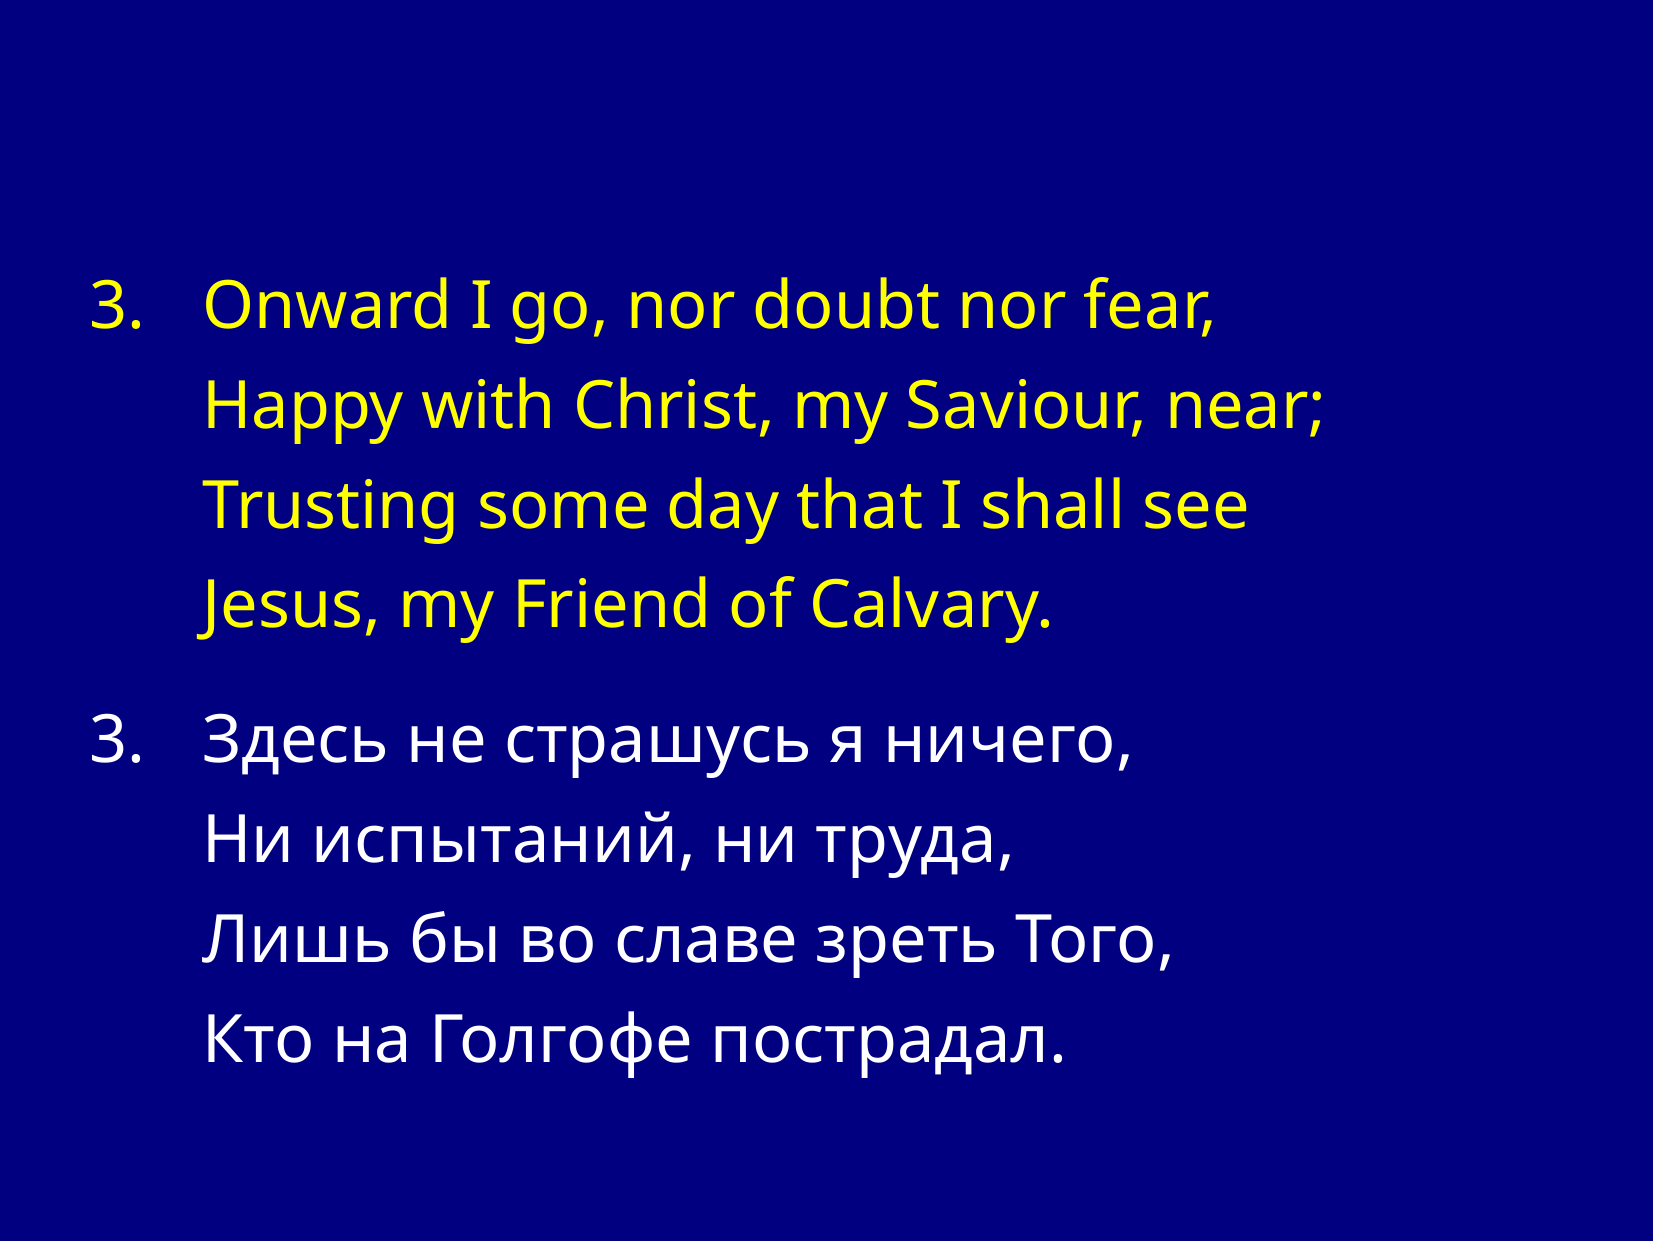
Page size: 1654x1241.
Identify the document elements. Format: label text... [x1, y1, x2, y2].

text_box 3. Onward I go, nor doubt nor fear, Happy with Christ, my Saviour, near; Trusting some day that I shall see Jesus, my Friend of Calvary. [75, 150, 1576, 638]
text_box 3. Здесь не страшусь я ничего, Ни испытаний, ни труда, Лишь бы во славе зреть Того, Кто на Голгофе пострадал. [75, 675, 1576, 1163]
